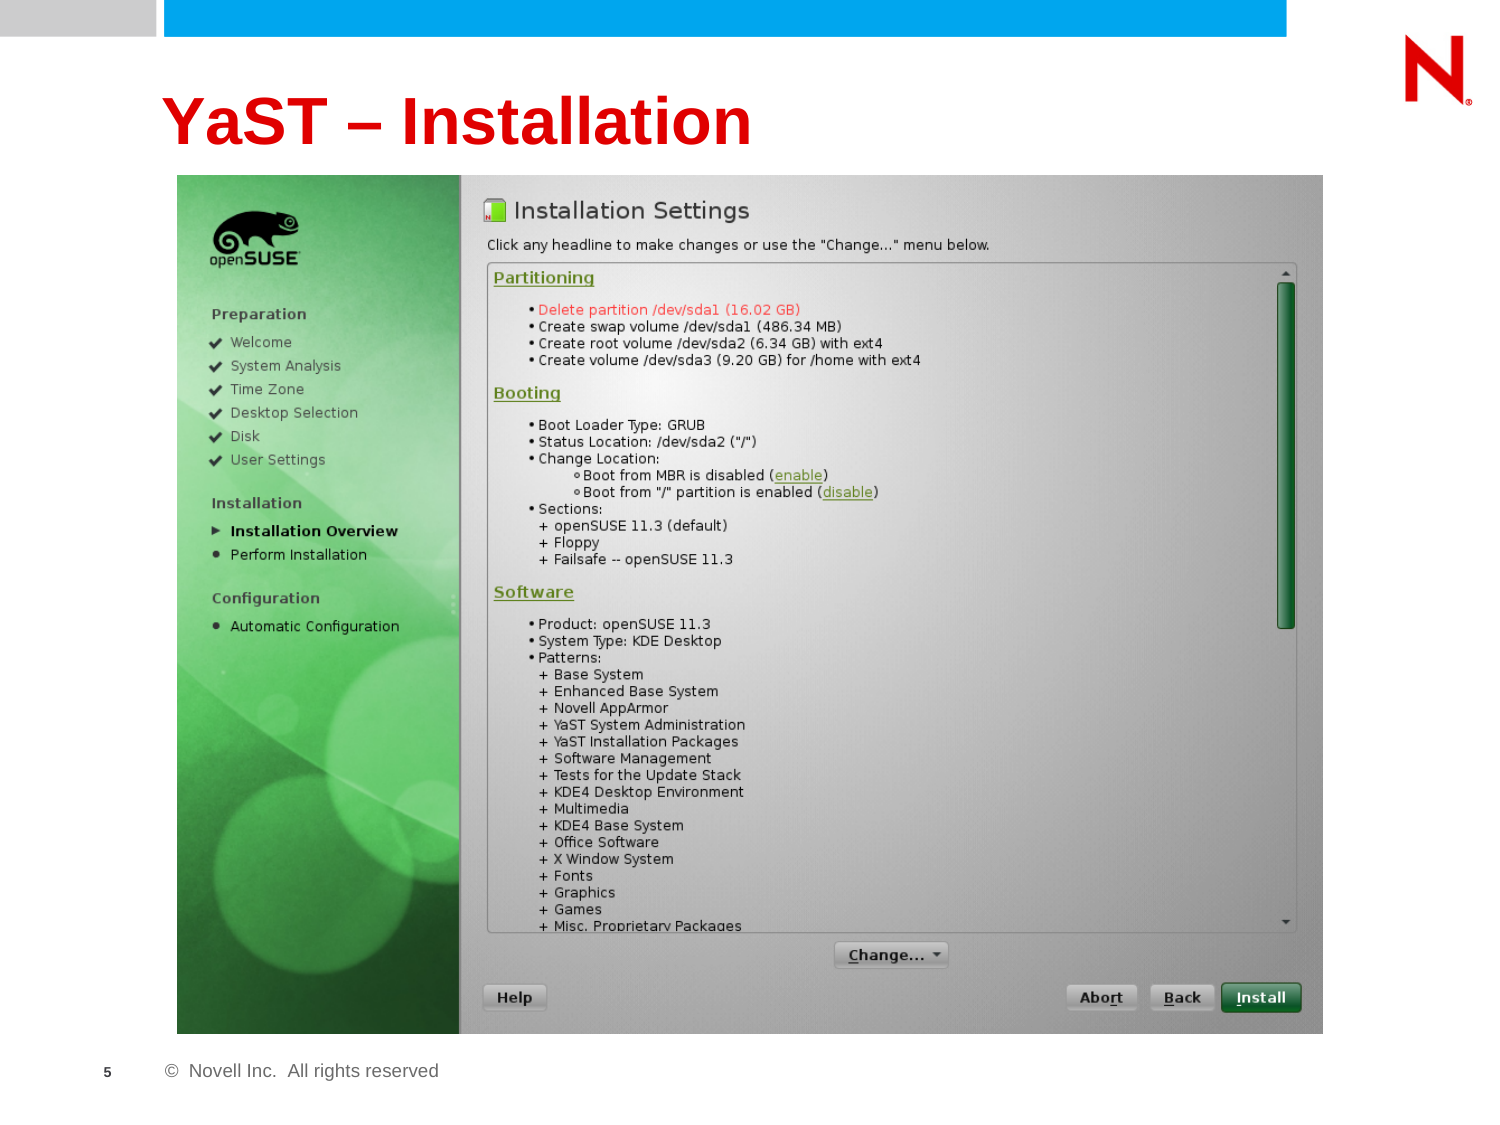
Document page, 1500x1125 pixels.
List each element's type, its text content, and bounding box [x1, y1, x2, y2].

picture [177, 175, 1323, 1034]
title YaST – Installation [161, 41, 1383, 205]
picture [1403, 32, 1473, 107]
